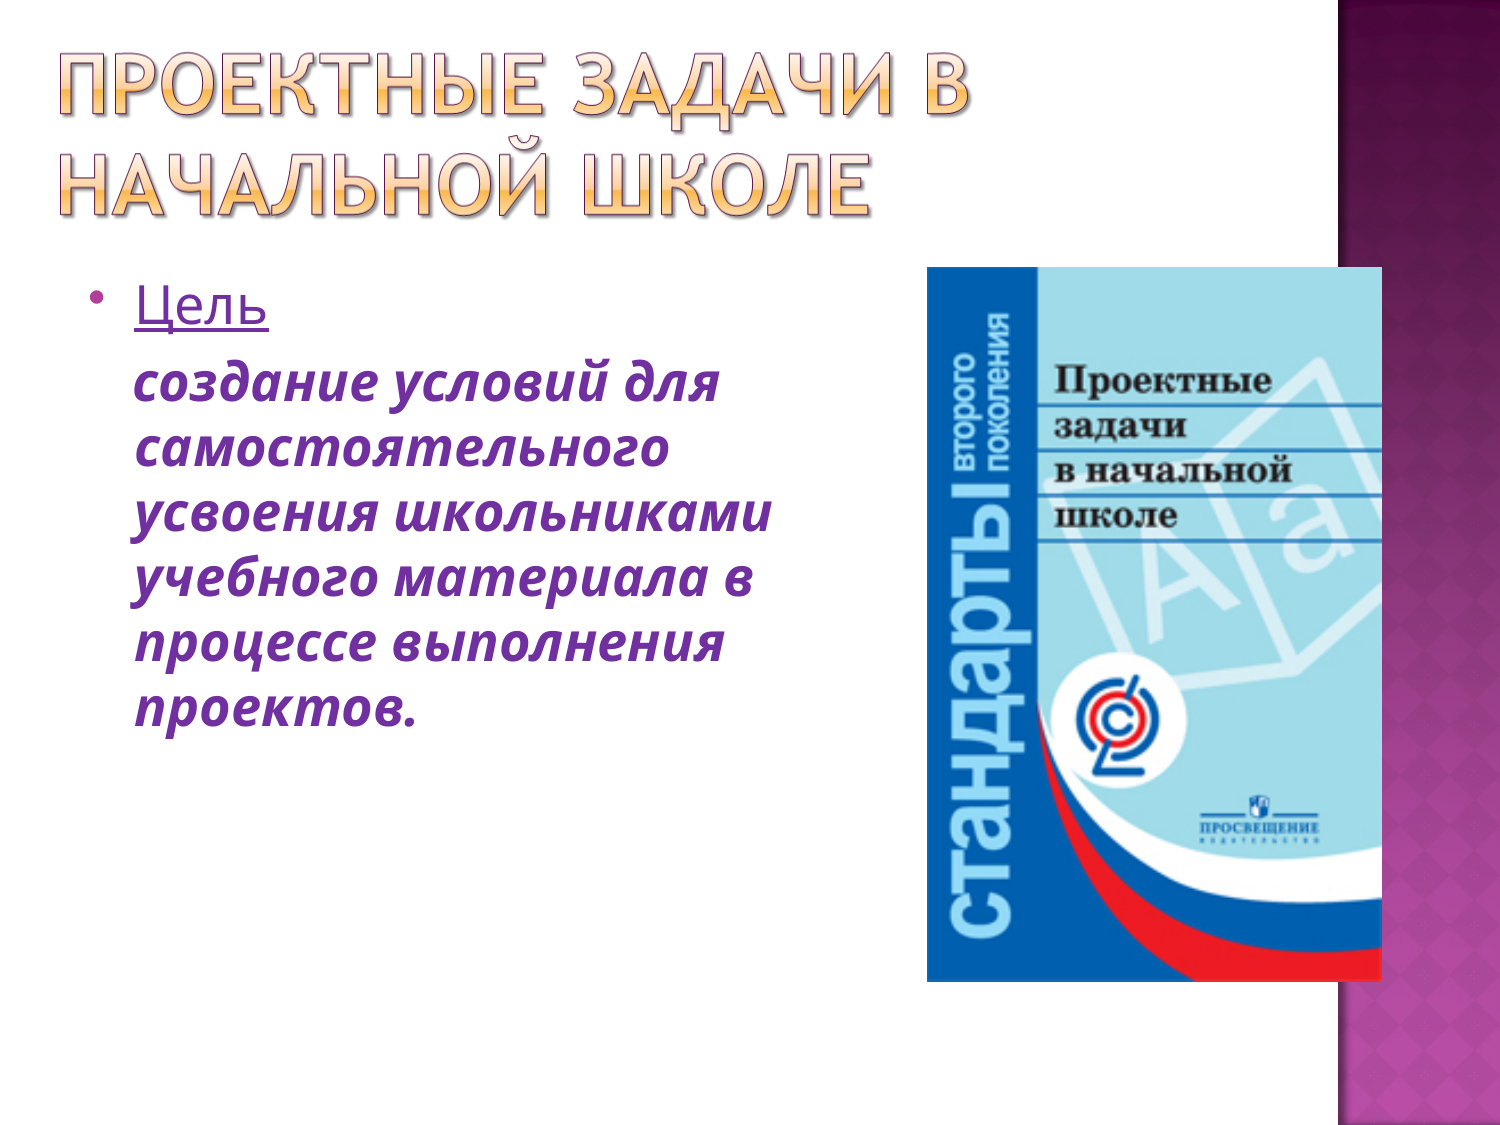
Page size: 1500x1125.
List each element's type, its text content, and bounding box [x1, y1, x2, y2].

text_box Цель создание условий для самостоятельного усвоения школьниками учебного материала в процессе выполнения проектов. [74, 262, 938, 1005]
picture [2, 0, 1500, 1125]
